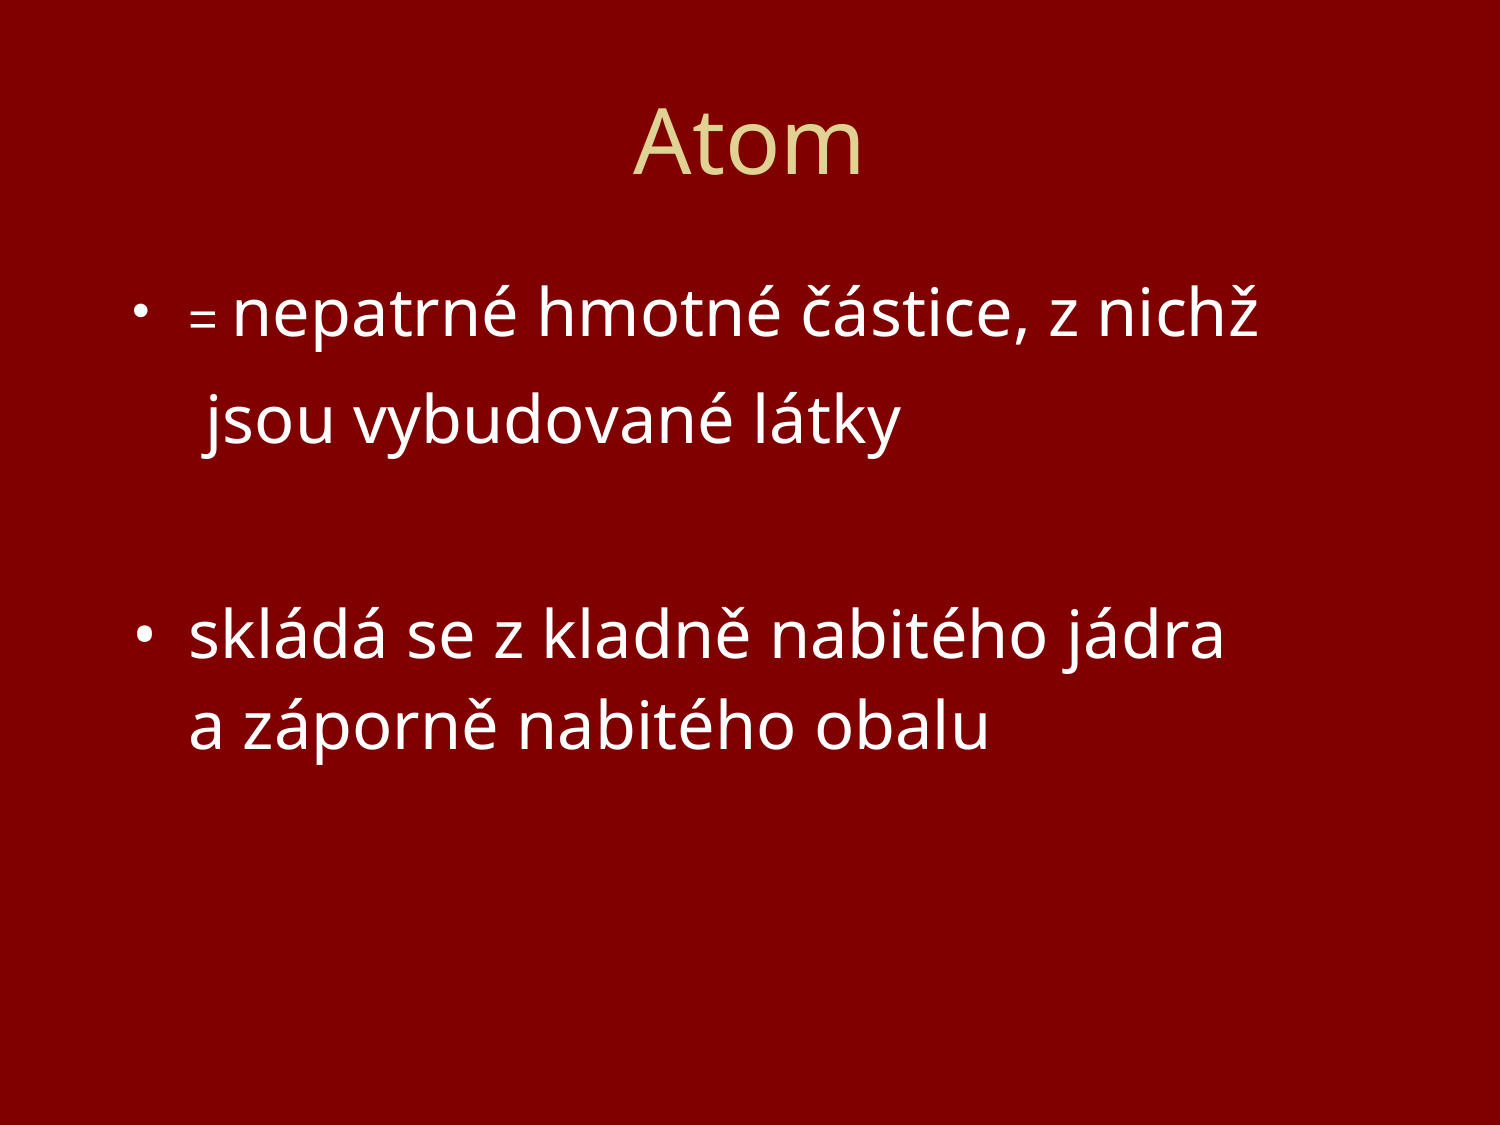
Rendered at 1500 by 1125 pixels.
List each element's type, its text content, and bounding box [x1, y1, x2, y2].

title Atom [75, 45, 1426, 233]
list = nepatrné hmotné částice, z nichž jsou vybudované látky skládá se z kladně nabitého jádra a záporně nabitého obalu [117, 257, 1351, 1001]
